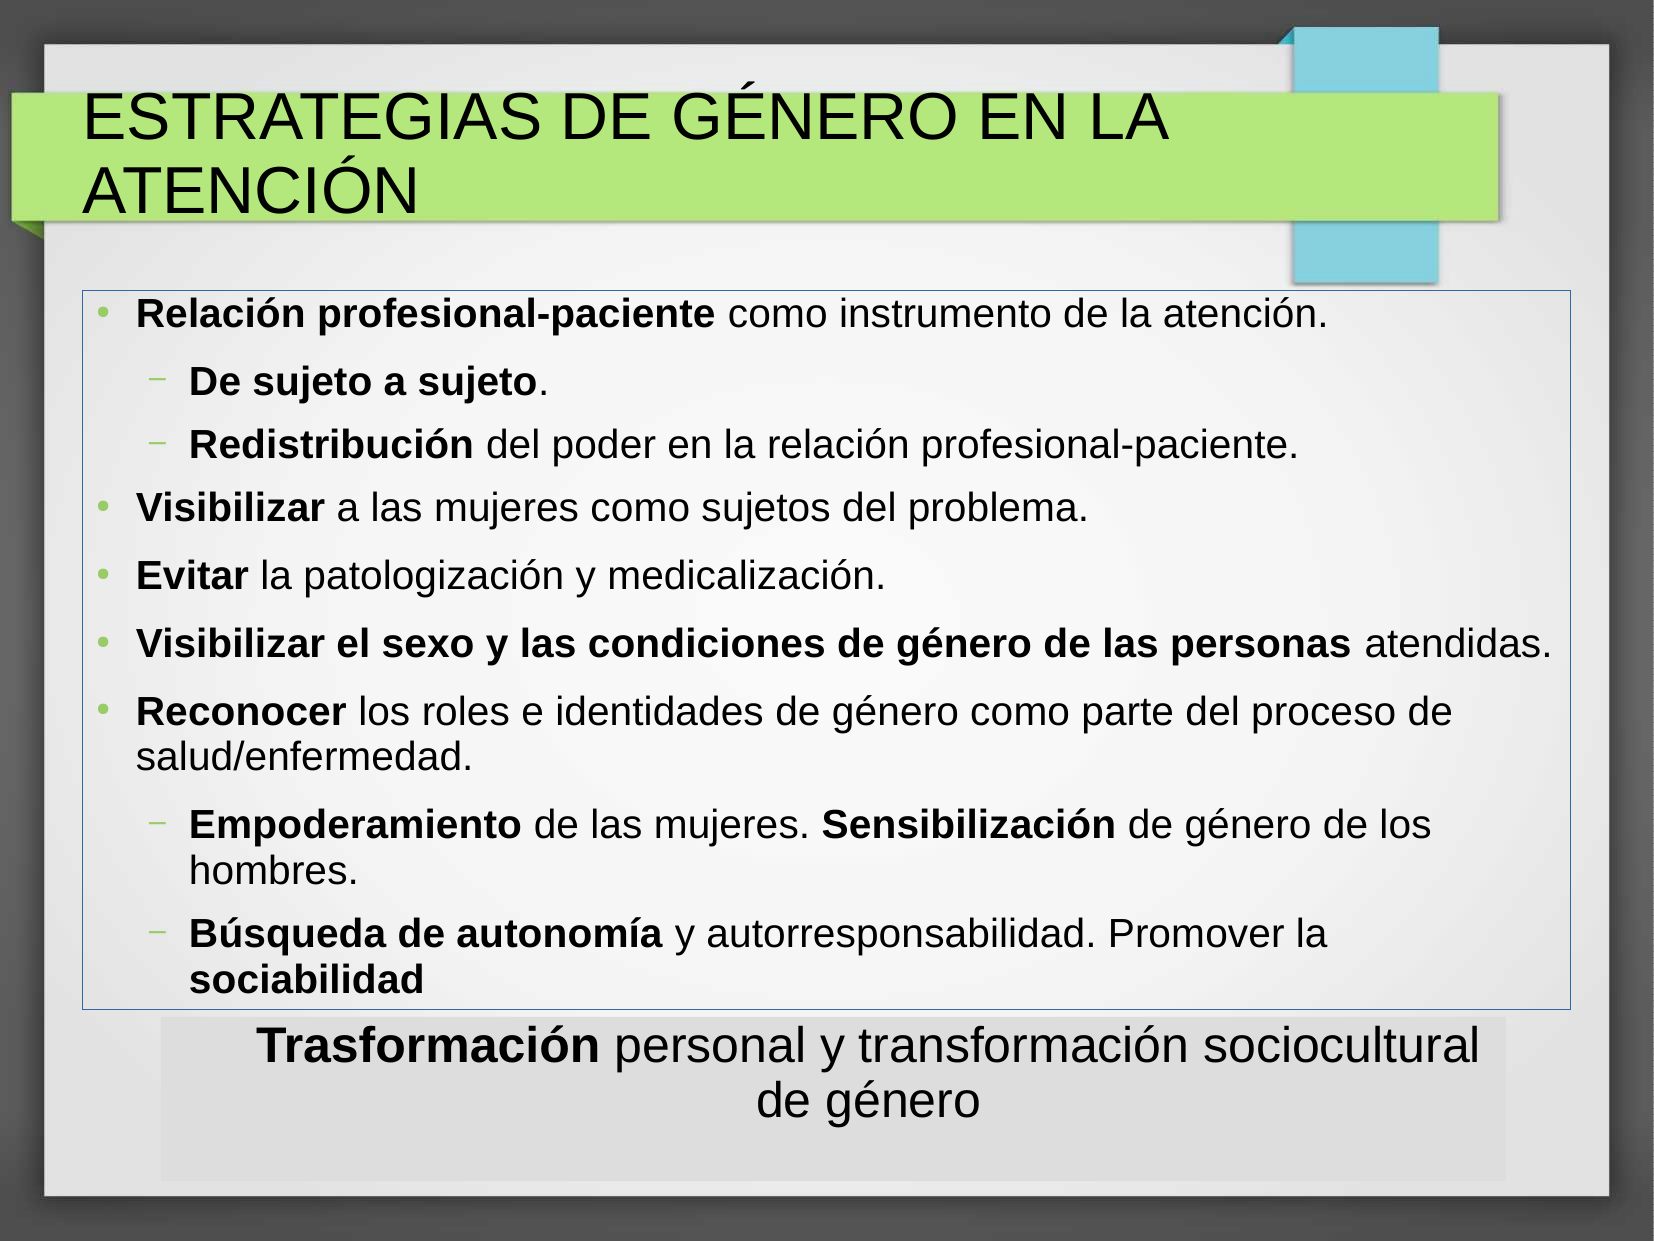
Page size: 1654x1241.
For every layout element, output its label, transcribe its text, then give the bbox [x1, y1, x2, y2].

list Relación profesional-paciente como instrumento de la atención. De sujeto a sujeto. Redistribución del poder en la relación profesional-paciente. Visibilizar a las mujeres como sujetos del problema. Evitar la patologización y medicalización. Visibilizar el sexo y las condiciones de género de las personas atendidas. Reconocer los roles e identidades de género como parte del proceso de salud/enfermedad. Empoderamiento de las mujeres. Sensibilización de género de los hombres. Búsqueda de autonomía y autorresponsabilidad. Promover la sociabilidad [82, 290, 1571, 1010]
title ESTRATEGIAS DE GÉNERO EN LA ATENCIÓN [82, 79, 1264, 228]
text_box Trasformación personal y transformación sociocultural de género [160, 1016, 1506, 1182]
picture [0, 0, 1654, 1241]
